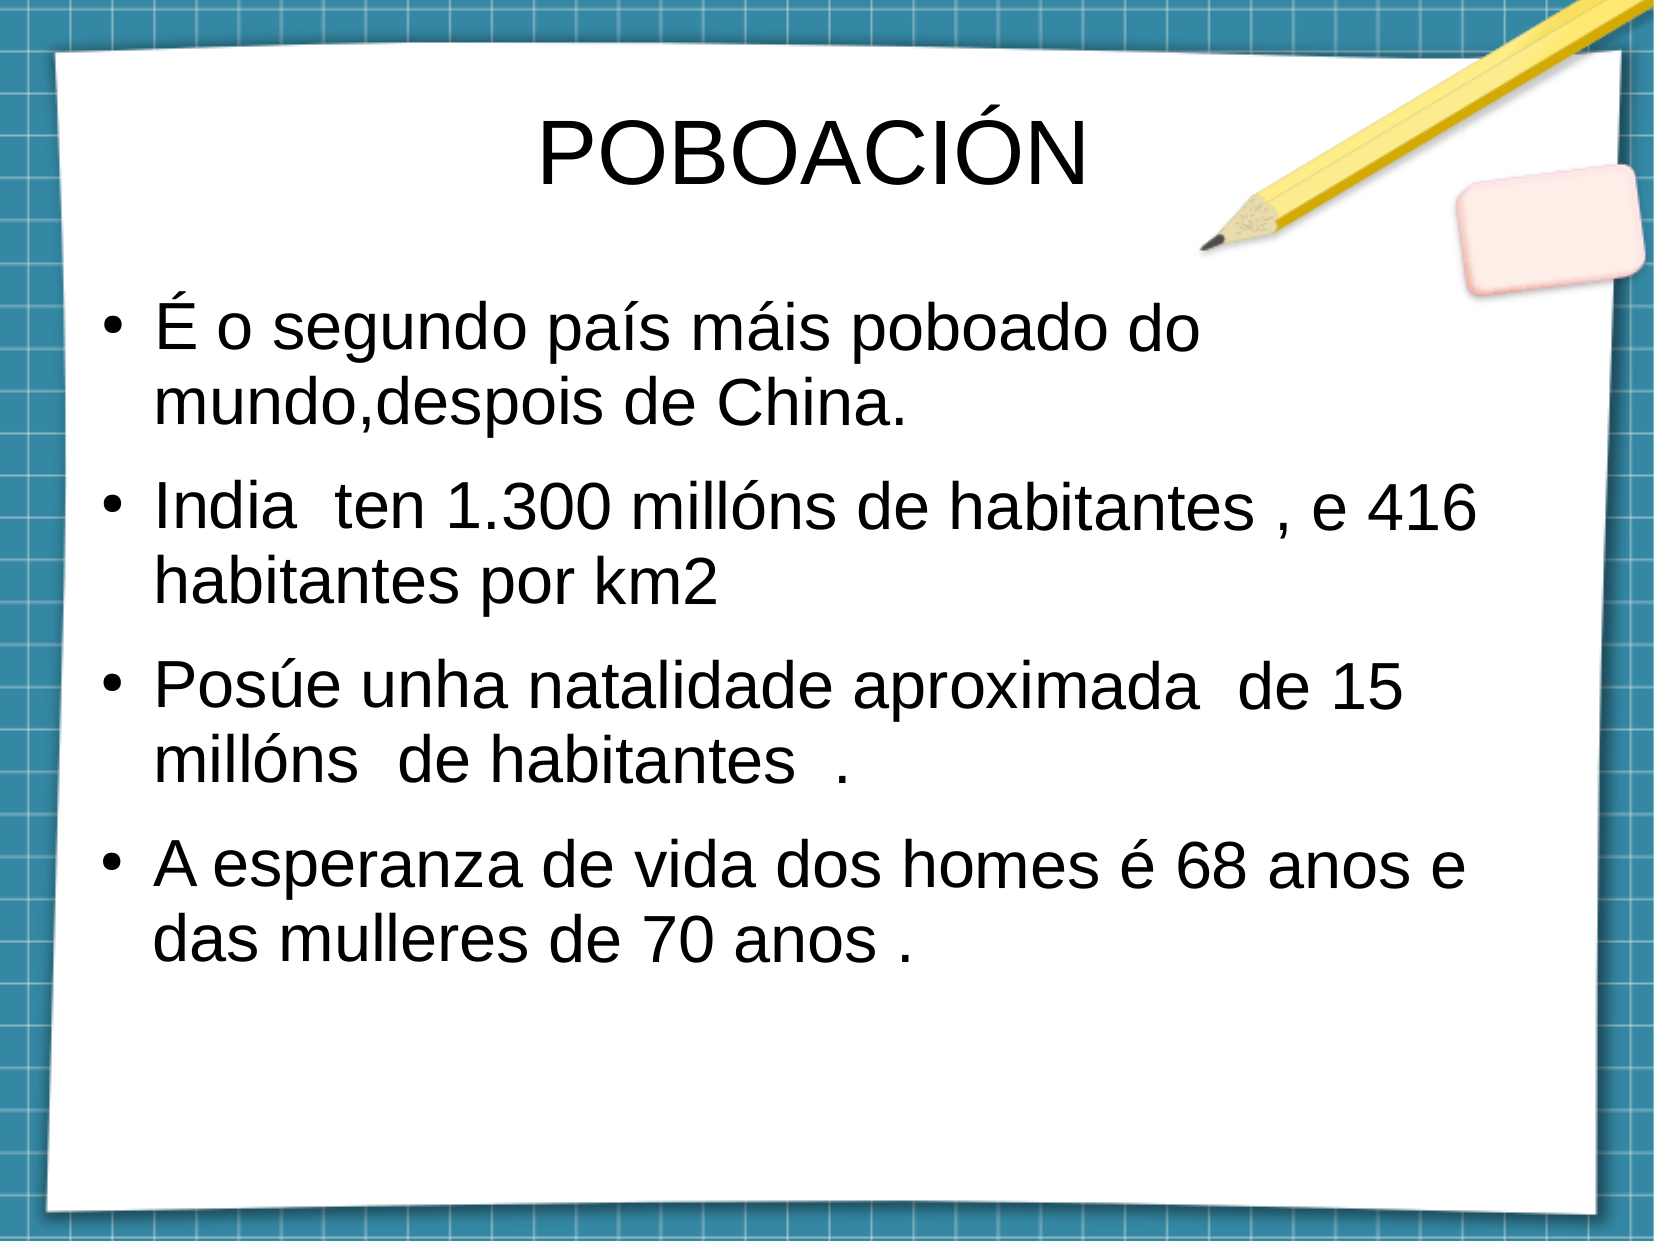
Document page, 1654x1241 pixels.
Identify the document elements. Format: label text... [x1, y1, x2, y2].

title POBOACIÓN [82, 49, 1571, 257]
picture [0, 0, 1654, 1241]
list É o segundo país máis poboado do mundo,despois de China. India ten 1.300 millóns de habitantes , e 416 habitantes por km2 Posúe unha natalidade aproximada de 15 millóns de habitantes . A esperanza de vida dos homes é 68 anos e das mulleres de 70 anos . [82, 288, 1572, 1011]
